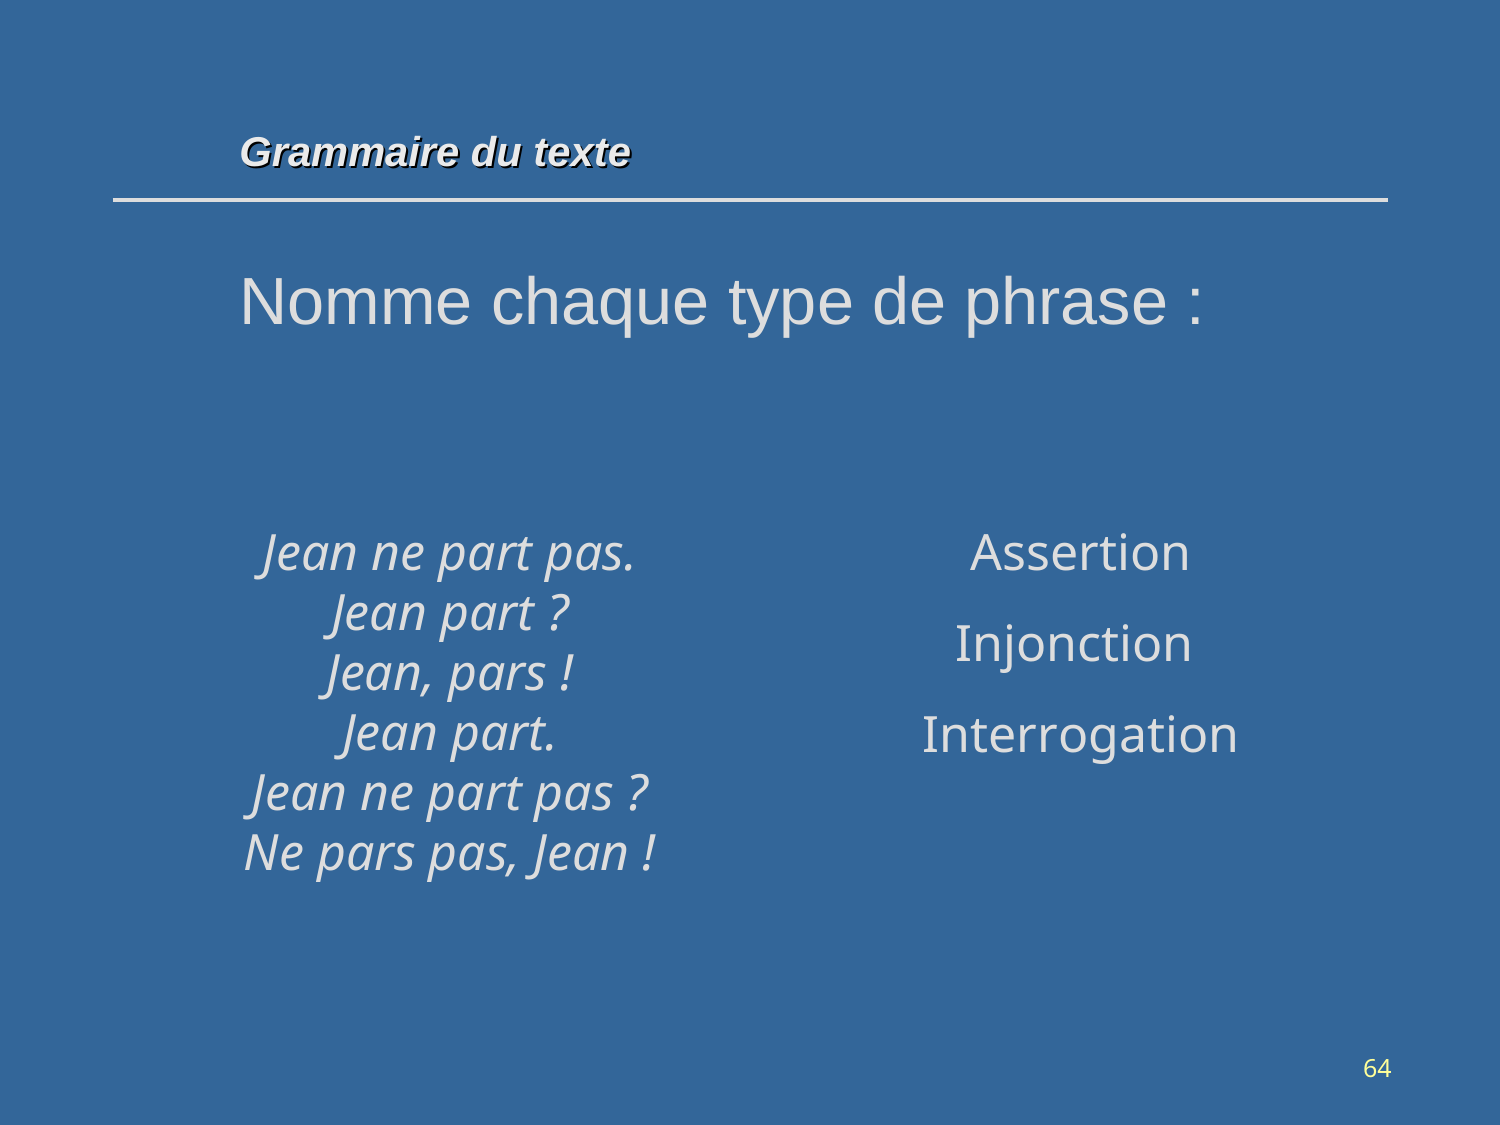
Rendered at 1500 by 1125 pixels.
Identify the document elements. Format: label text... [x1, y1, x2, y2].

text_box Grammaire du texte [224, 116, 647, 183]
text_box Nomme chaque type de phrase : [225, 249, 1363, 346]
text_box Assertion Injonction Interrogation [874, 512, 1288, 771]
text_box Jean ne part pas. Jean part ? Jean, pars ! Jean part. Jean ne part pas ? Ne pars pas, Jean ! [187, 512, 713, 888]
